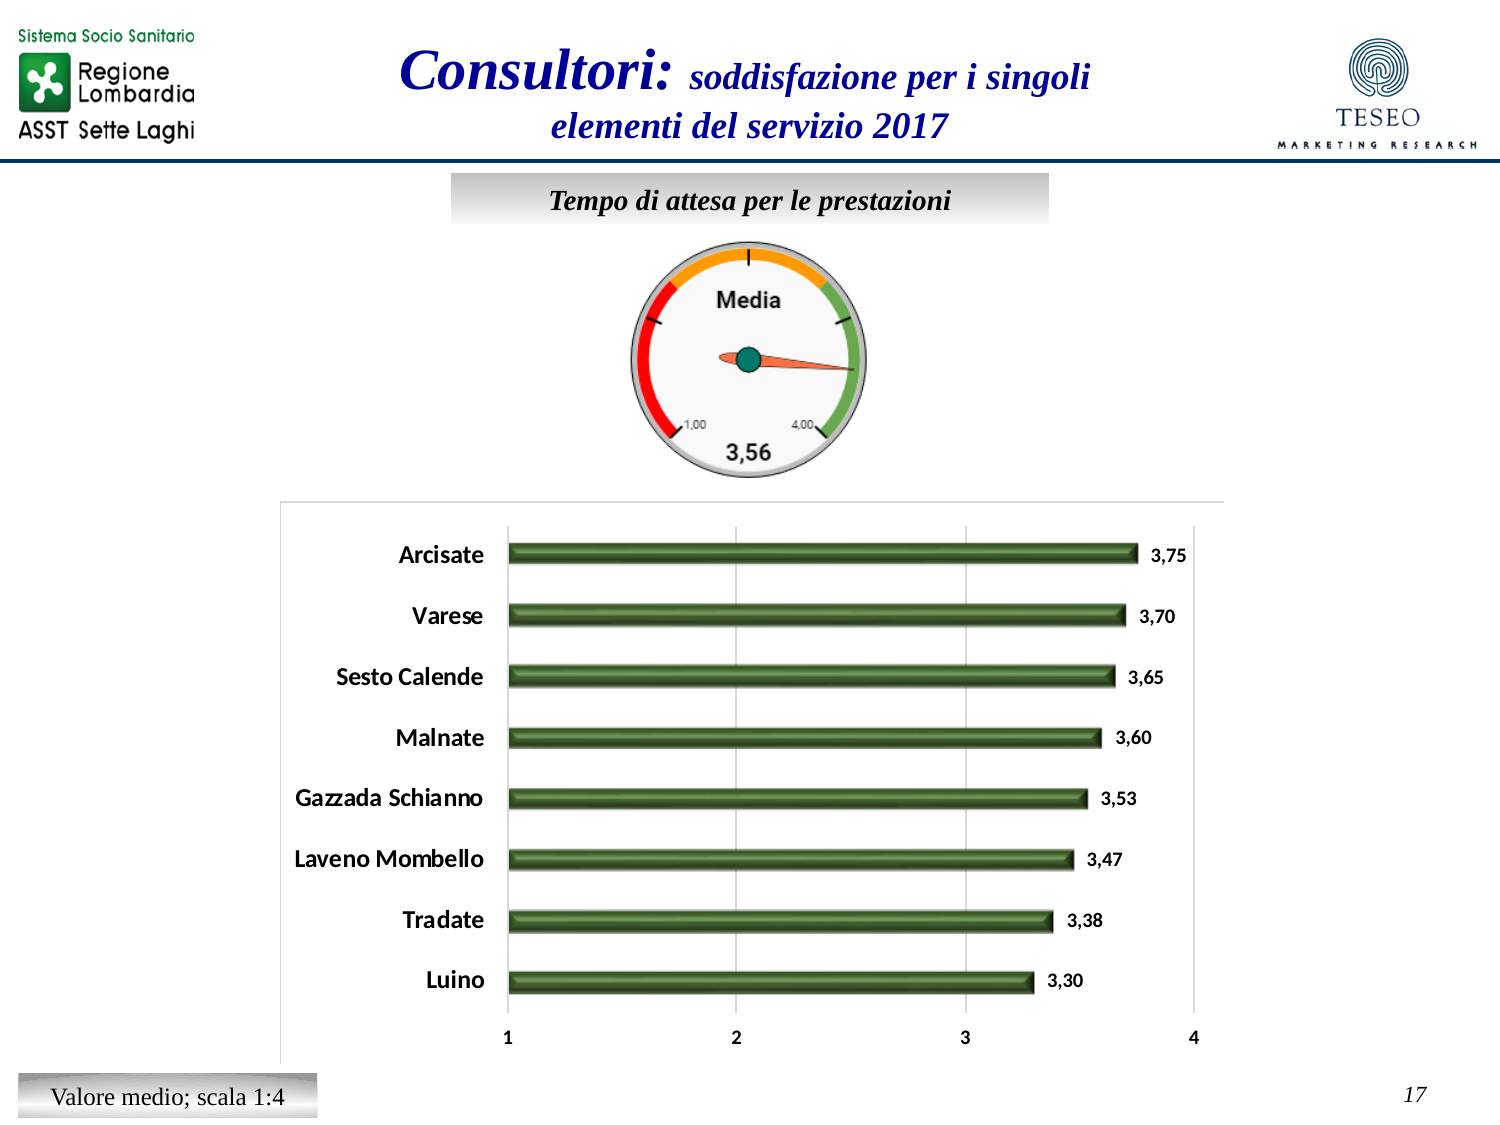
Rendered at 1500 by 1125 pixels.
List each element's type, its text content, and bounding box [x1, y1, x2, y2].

picture [616, 227, 884, 494]
text_box Valore medio; scala 1:4 [18, 1073, 318, 1118]
text_box Consultori: soddisfazione per i singoli elementi del servizio 2017 [206, 25, 1294, 151]
picture [19, 26, 194, 148]
text_box Tempo di attesa per le prestazioni [451, 173, 1049, 224]
picture [279, 500, 1224, 1064]
picture [1294, 30, 1481, 149]
